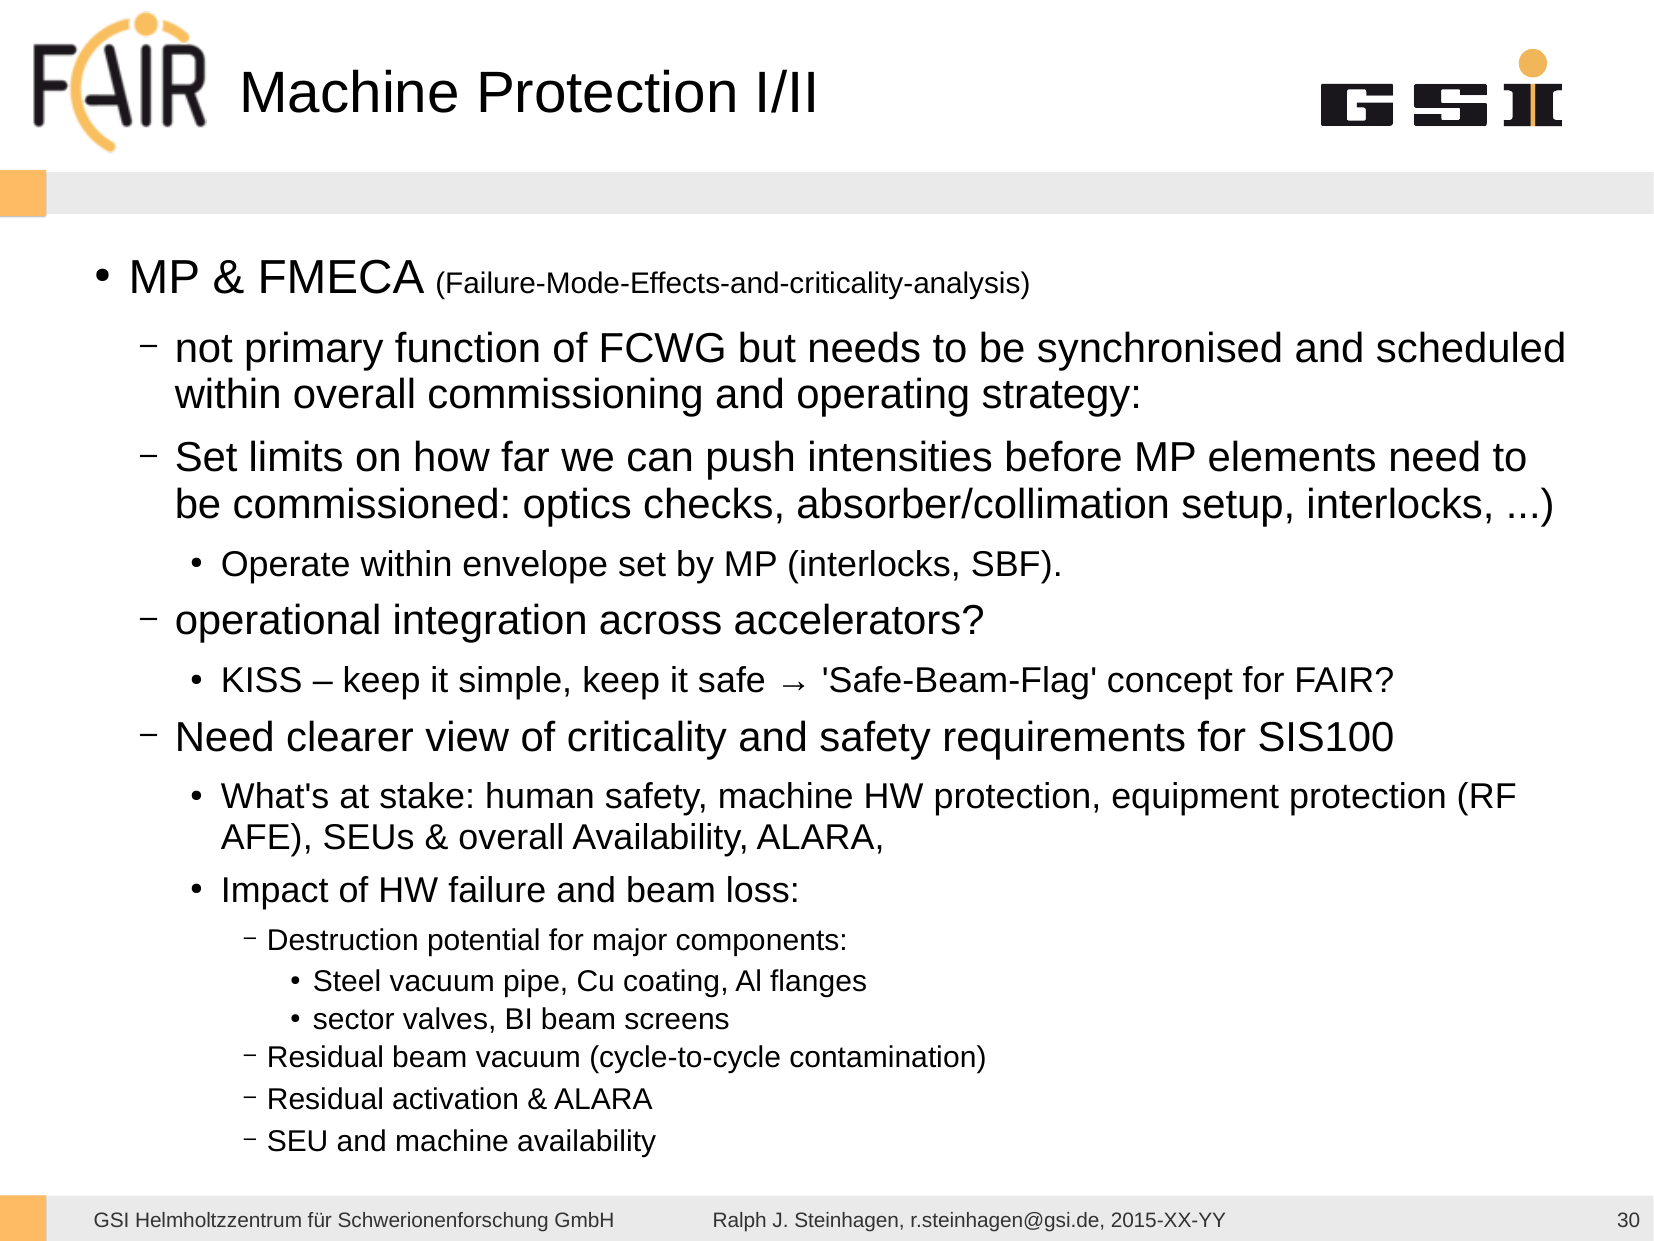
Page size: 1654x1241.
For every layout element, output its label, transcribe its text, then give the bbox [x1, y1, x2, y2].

list MP & FMECA (Failure-Mode-Effects-and-criticality-analysis) not primary function of FCWG but needs to be synchronised and scheduled within overall commissioning and operating strategy: Set limits on how far we can push intensities before MP elements need to be commissioned: optics checks, absorber/collimation setup, interlocks, ...) Operate within envelope set by MP (interlocks, SBF). operational integration across accelerators? KISS – keep it simple, keep it safe → 'Safe-Beam-Flag' concept for FAIR? Need clearer view of criticality and safety requirements for SIS100 What's at stake: human safety, machine HW protection, equipment protection (RF AFE), SEUs & overall Availability, ALARA, Impact of HW failure and beam loss: Destruction potential for major components: Steel vacuum pipe, Cu coating, Al flanges sector valves, BI beam screens Residual beam vacuum (cycle-to-cycle contamination) Residual activation & ALARA SEU and machine availability [82, 249, 1571, 1158]
picture [33, 10, 207, 155]
title Machine Protection I/II [239, 23, 1301, 162]
picture [1319, 46, 1564, 129]
